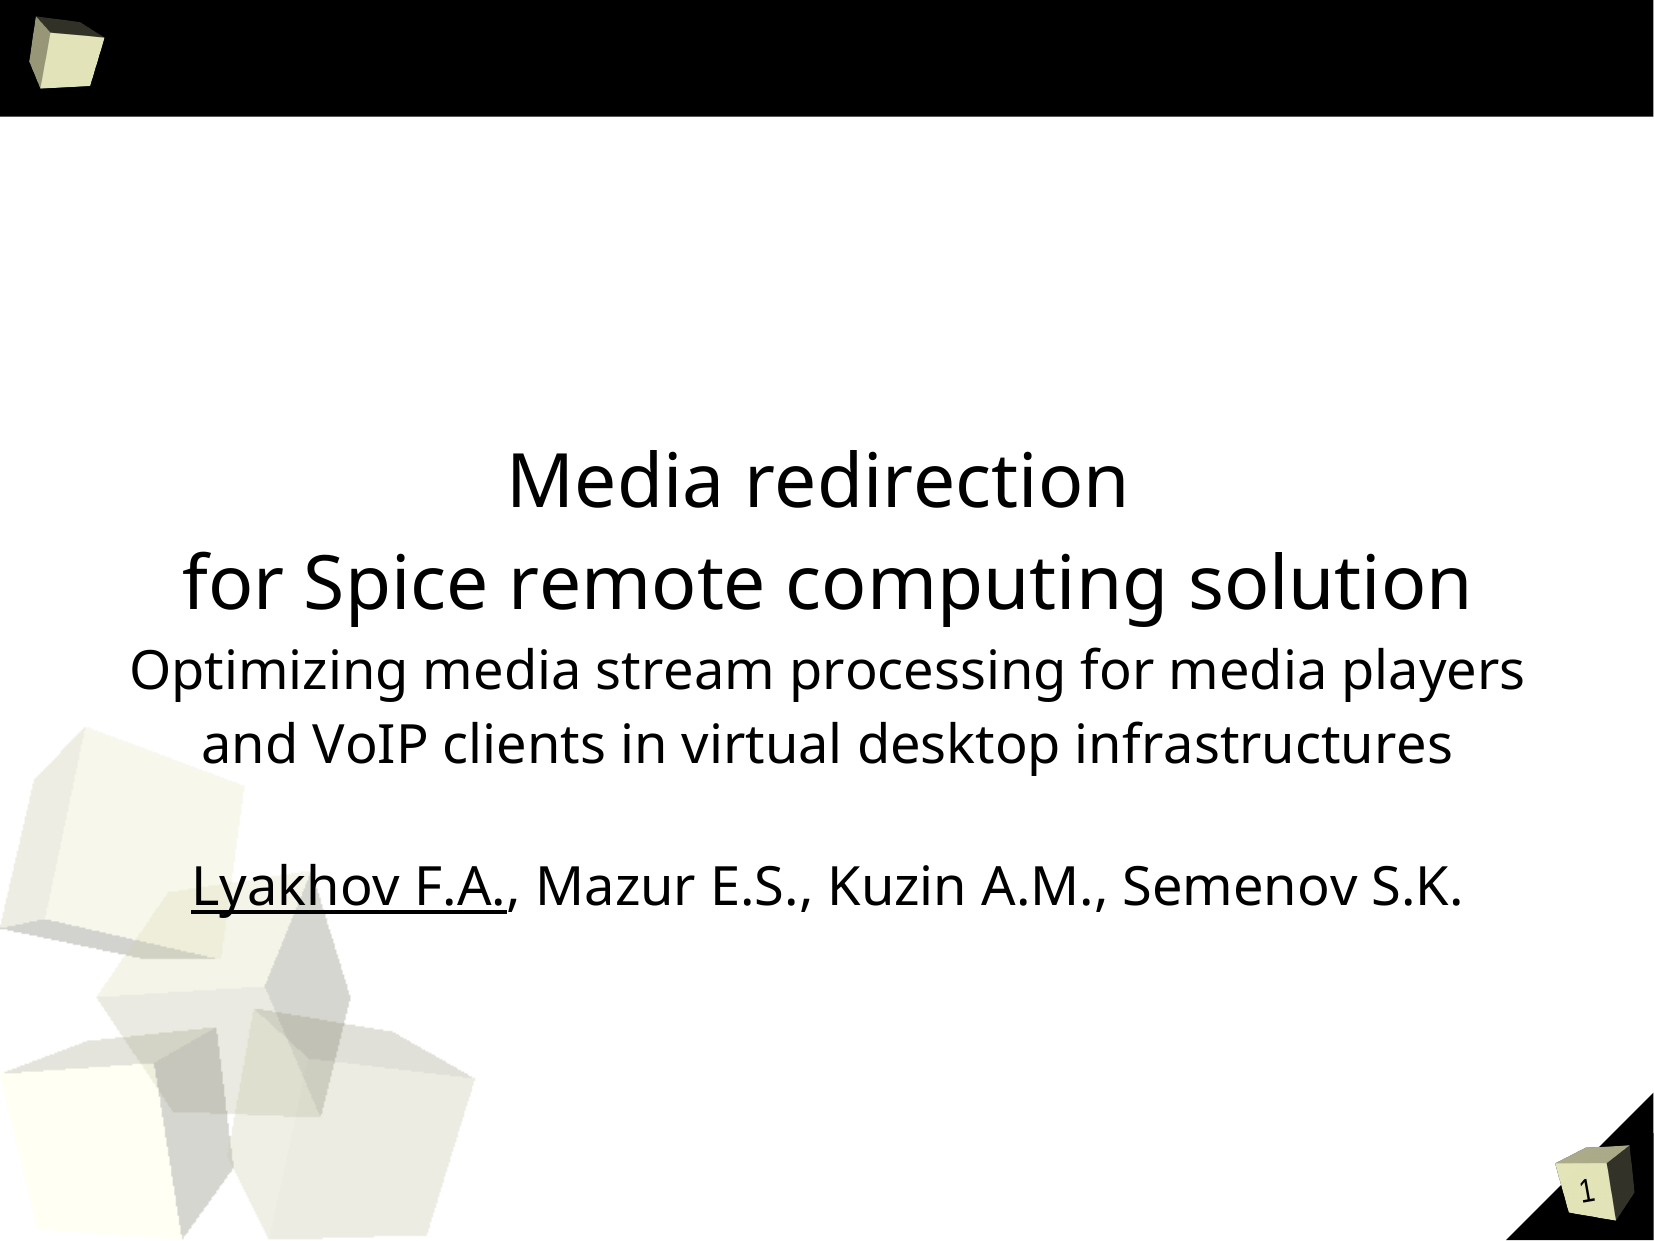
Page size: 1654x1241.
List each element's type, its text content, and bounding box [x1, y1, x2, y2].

picture [0, 726, 477, 1241]
subtitle Media redirection for Spice remote computing solution Optimizing media stream processing for media players and VoIP clients in virtual desktop infrastructures Lyakhov F.A., Mazur E.S., Kuzin A.M., Semenov S.K. [90, 135, 1567, 1214]
